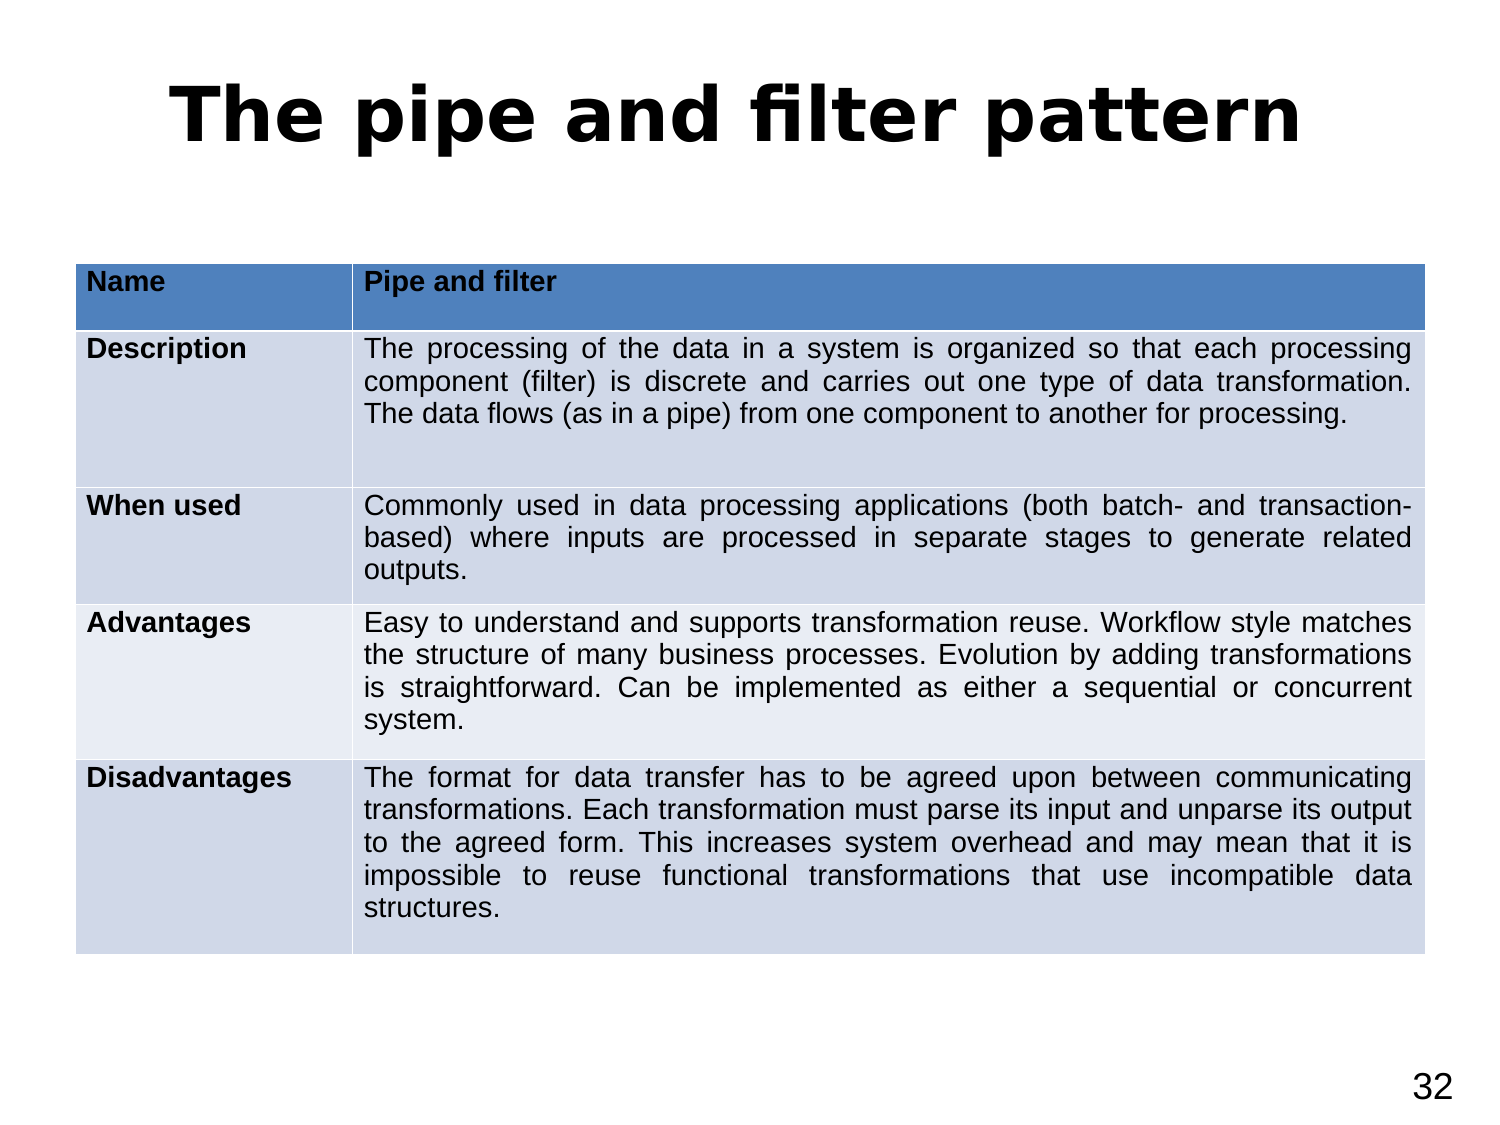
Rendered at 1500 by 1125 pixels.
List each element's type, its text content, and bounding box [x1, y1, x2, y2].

table_cell When used [76, 488, 352, 604]
table_cell Disadvantages [76, 760, 352, 954]
table_header Name [76, 264, 352, 330]
table_cell Commonly used in data processing applications (both batch- and transaction-based) where inputs are processed in separate stages to generate related outputs. [353, 488, 1425, 604]
table_cell The processing of the data in a system is organized so that each processing component (filter) is discrete and carries out one type of data transformation. The data flows (as in a pipe) from one component to another for processing. [353, 332, 1425, 487]
table_header Pipe and filter [353, 264, 1425, 330]
table_cell Easy to understand and supports transformation reuse. Workflow style matches the structure of many business processes. Evolution by adding transformations is straightforward. Can be implemented as either a sequential or concurrent system. [353, 605, 1425, 759]
table_cell Advantages [76, 605, 352, 759]
table_cell Description [76, 332, 352, 487]
title The pipe and filter pattern [75, 44, 1425, 177]
table_cell The format for data transfer has to be agreed upon between communicating transformations. Each transformation must parse its input and unparse its output to the agreed form. This increases system overhead and may mean that it is impossible to reuse functional transformations that use incompatible data structures. [353, 760, 1425, 954]
